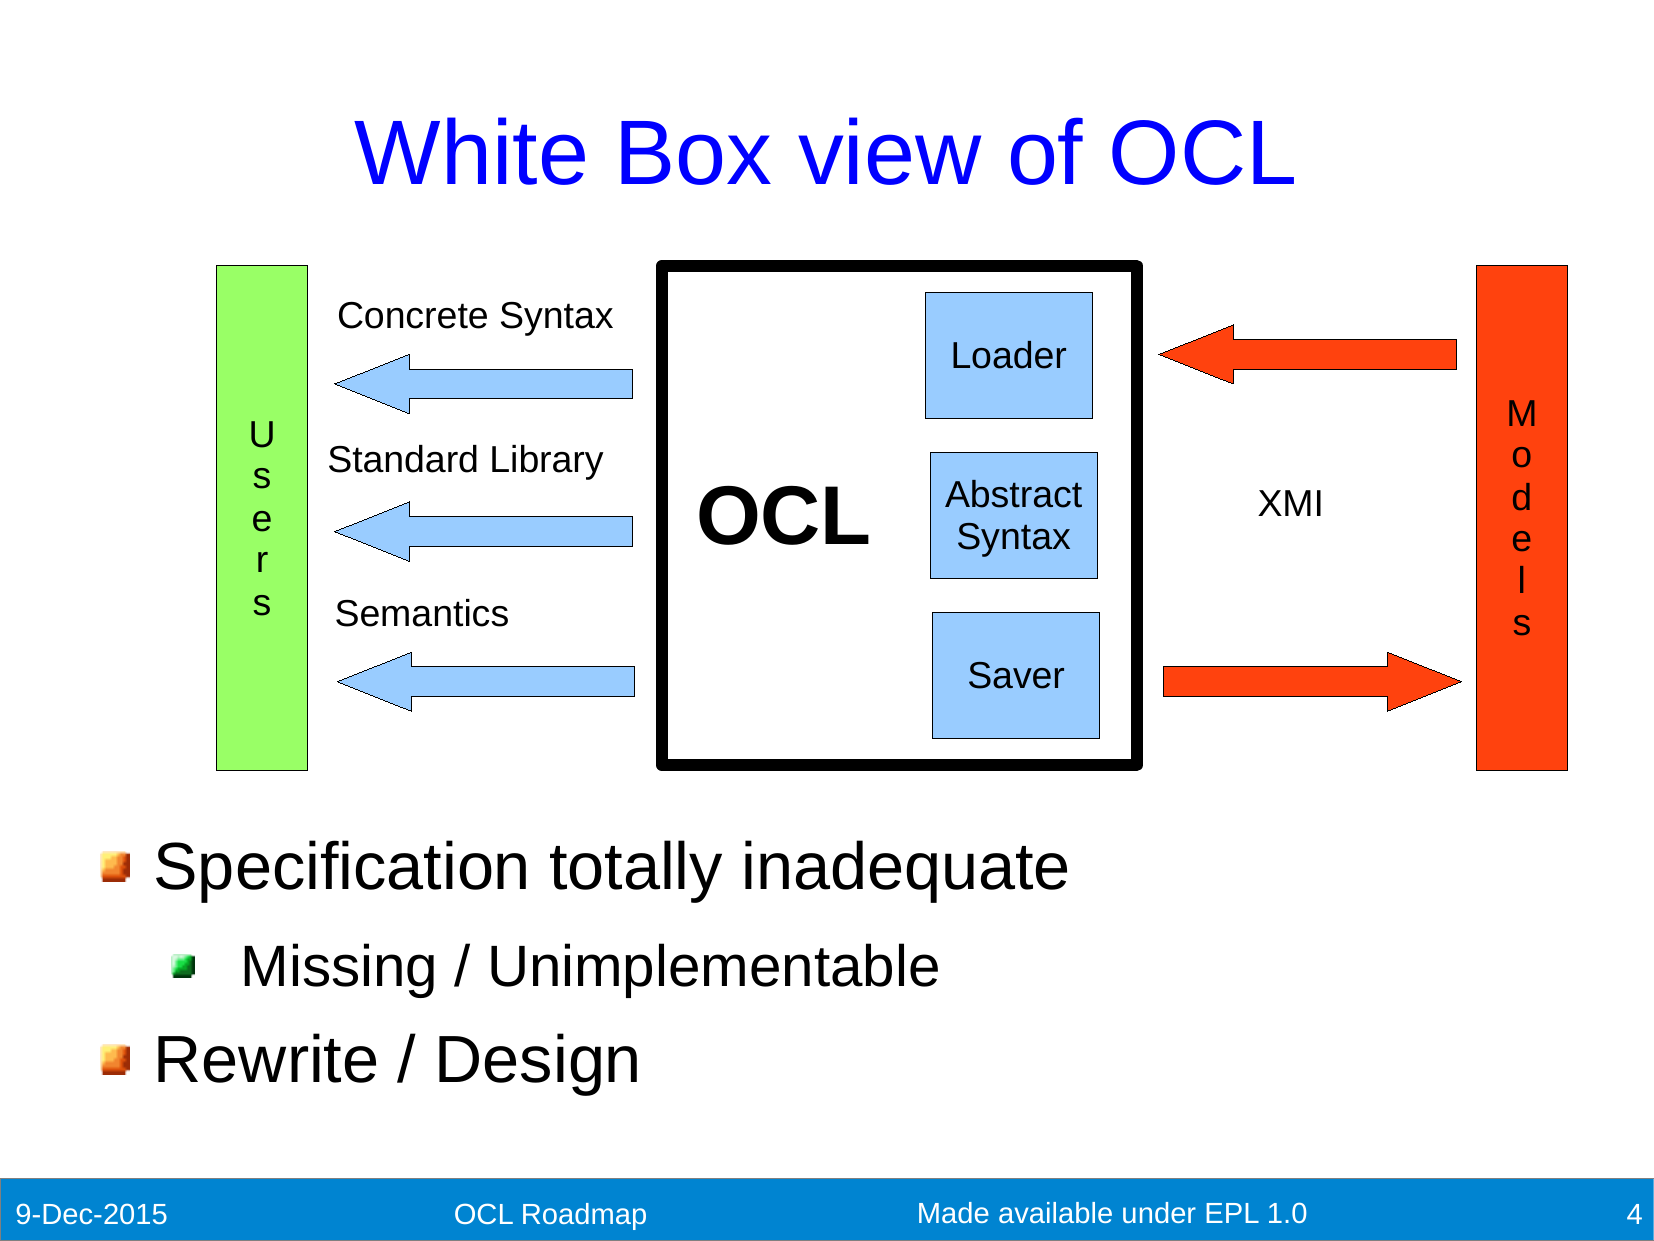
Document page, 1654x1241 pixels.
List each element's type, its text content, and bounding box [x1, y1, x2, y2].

text_box OCL [661, 265, 1137, 766]
text_box Abstract Syntax [930, 452, 1098, 579]
text_box Saver [932, 612, 1100, 739]
text_box [334, 501, 633, 562]
text_box Standard Library [312, 430, 650, 488]
text_box M o d e l s [1476, 532, 1568, 771]
text_box M o d e l s [1476, 265, 1568, 474]
title White Box view of OCL [82, 49, 1571, 257]
text_box Semantics [319, 585, 657, 643]
text_box [337, 652, 635, 712]
list Specification totally inadequate Missing / Unimplementable Rewrite / Design [82, 829, 1571, 1109]
text_box [334, 354, 633, 414]
text_box XMI [1242, 474, 1580, 532]
text_box Loader [925, 292, 1093, 419]
text_box [1158, 324, 1457, 384]
text_box U s e r s [216, 265, 308, 771]
text_box Concrete Syntax [322, 287, 660, 345]
text_box [1163, 652, 1462, 712]
